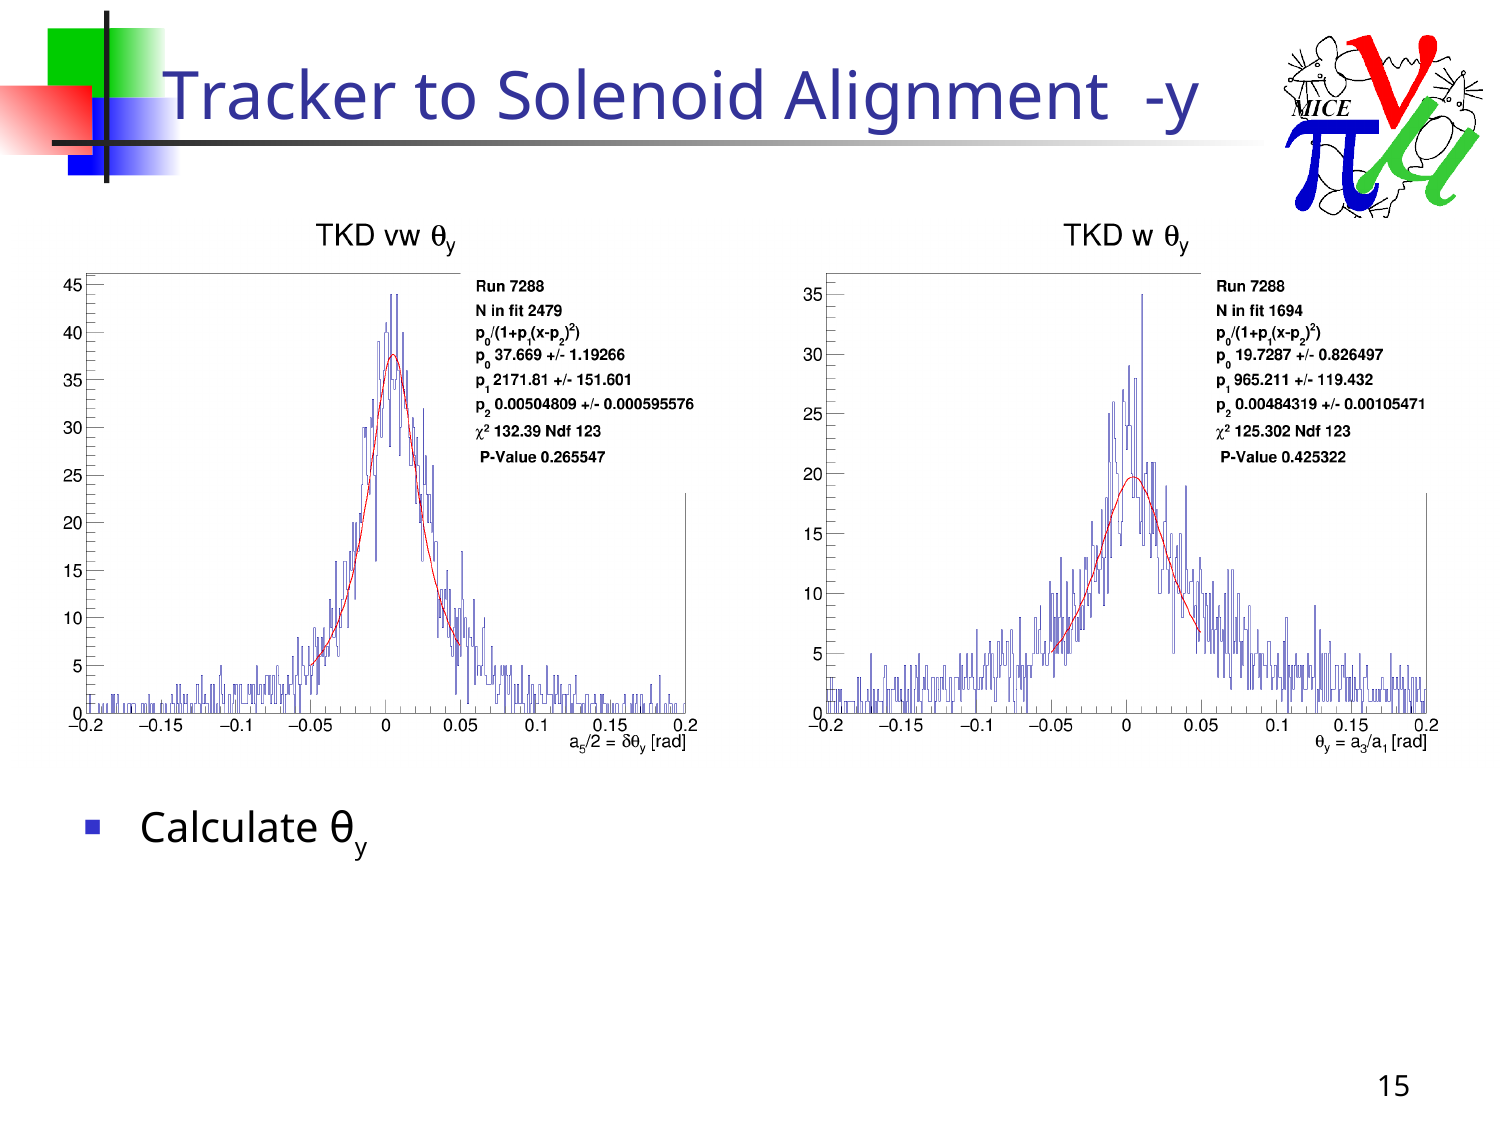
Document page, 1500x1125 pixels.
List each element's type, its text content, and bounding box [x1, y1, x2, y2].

list Calculate θy [83, 797, 1418, 886]
picture [11, 5, 1500, 768]
title Tracker to Solenoid Alignment -y [162, 0, 1441, 188]
